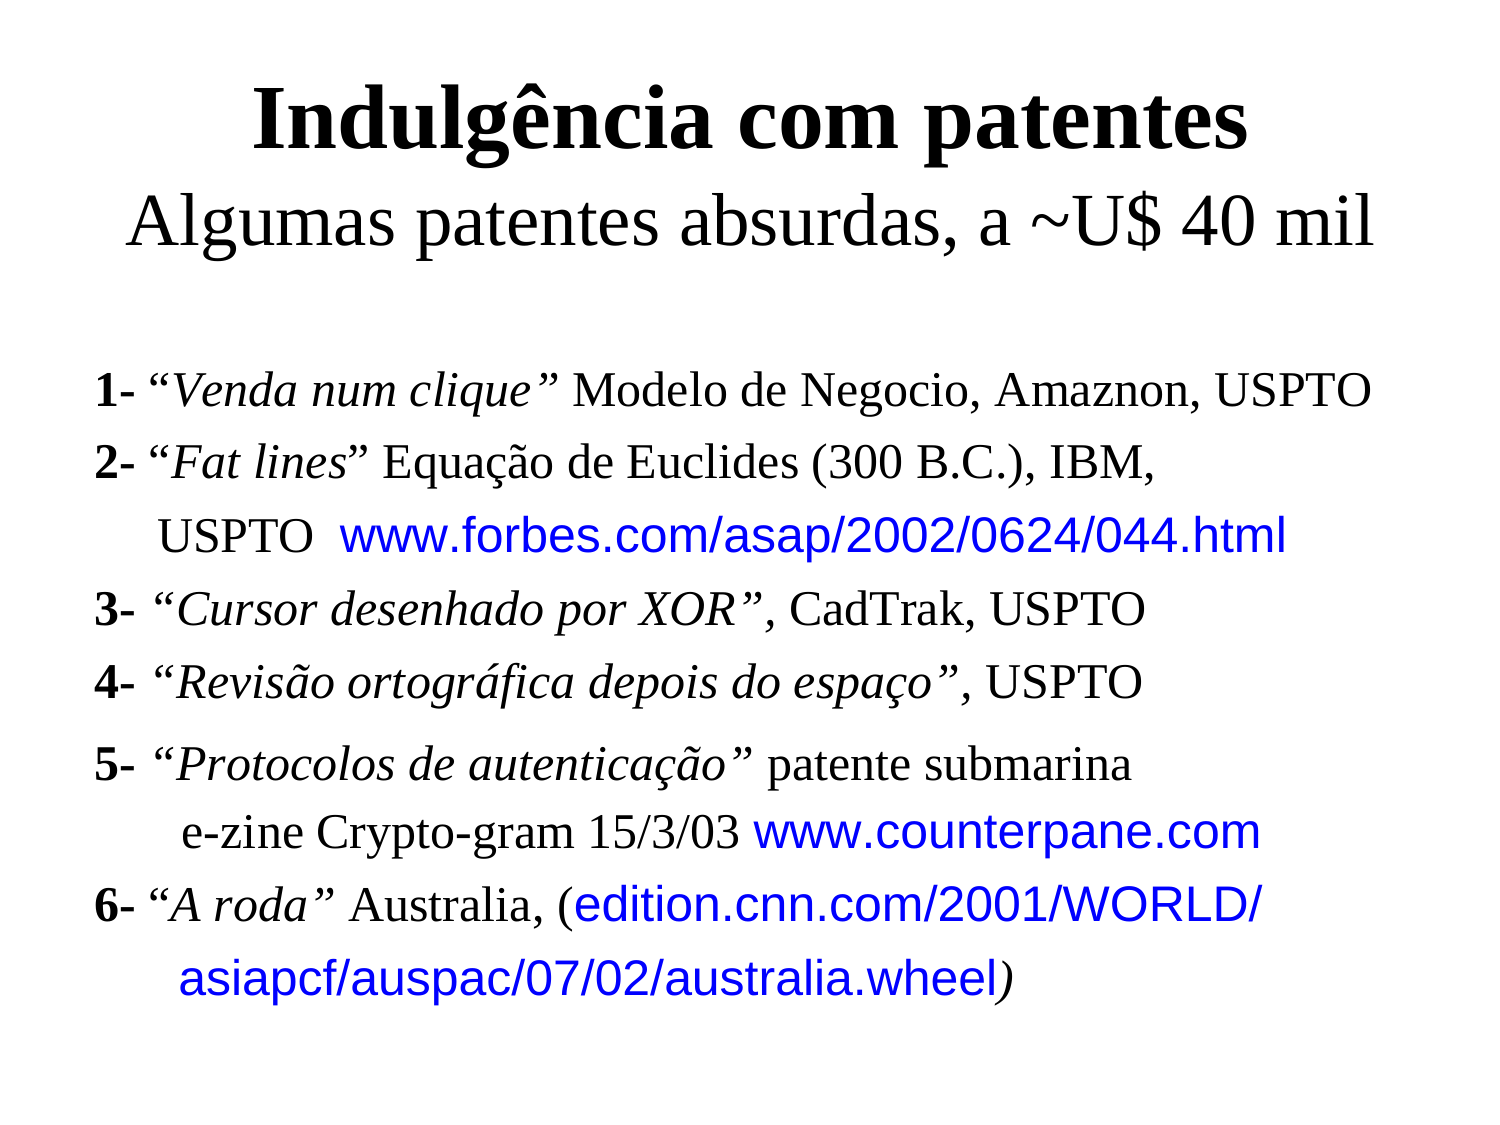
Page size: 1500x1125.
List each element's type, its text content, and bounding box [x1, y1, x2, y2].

text_box 1- “Venda num clique” Modelo de Negocio, Amaznon, USPTO 2- “Fat lines” Equação de Euclides (300 B.C.), IBM, USPTO www.forbes.com/asap/2002/0624/044.html 3- “Cursor desenhado por XOR”, CadTrak, USPTO 4- “Revisão ortográfica depois do espaço”, USPTO [94, 361, 1385, 793]
text_box 5- “Protocolos de autenticação” patente submarina e-zine Crypto-gram 15/3/03 www.counterpane.com 6- “A roda” Australia, (edition.cnn.com/2001/WORLD/ asiapcf/auspac/07/02/australia.wheel) [94, 735, 1340, 1022]
title Indulgência com patentes Algumas patentes absurdas, a ~U$ 40 mil [101, 49, 1401, 280]
